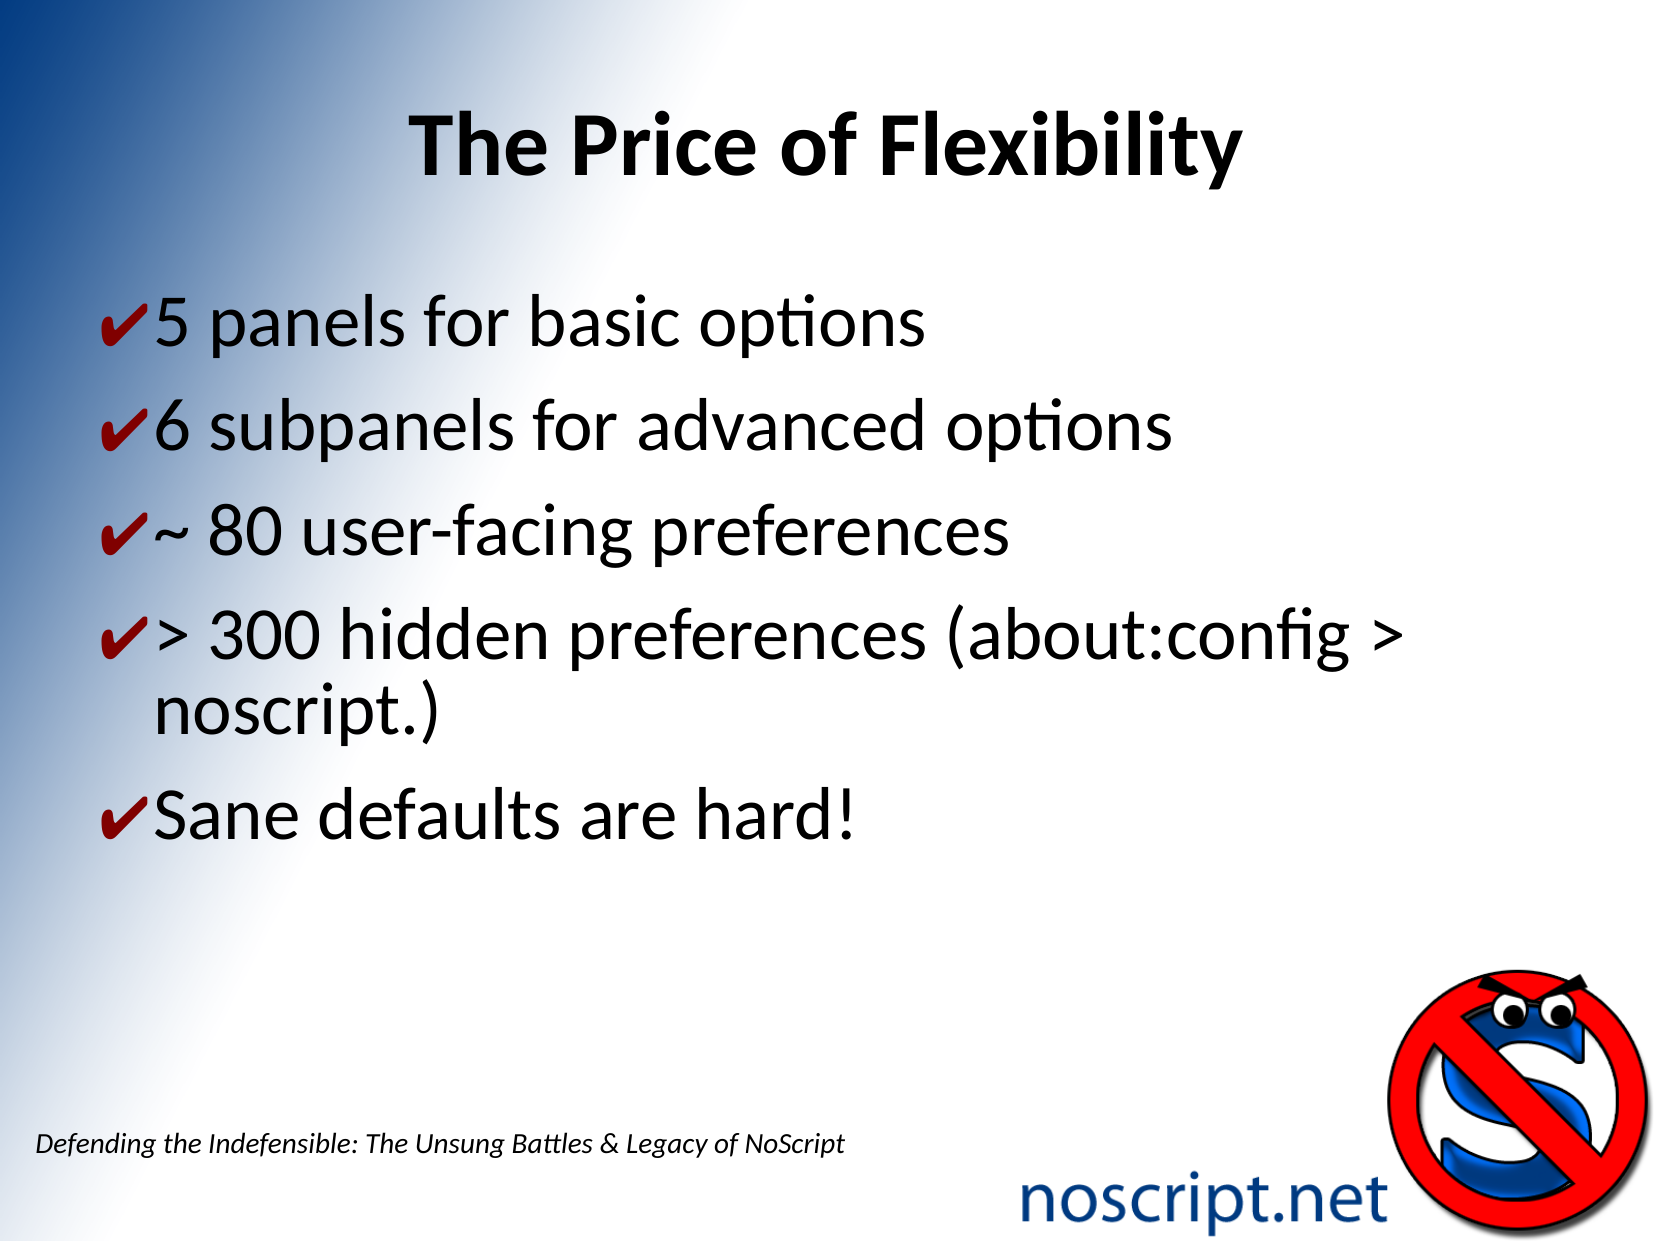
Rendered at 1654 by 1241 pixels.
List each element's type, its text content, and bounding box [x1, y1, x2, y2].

title The Price of Flexibility [82, 49, 1571, 257]
list 5 panels for basic options 6 subpanels for advanced options ~ 80 user-facing preferences > 300 hidden preferences (about:config > noscript.) Sane defaults are hard! [82, 290, 1571, 1010]
picture [0, 0, 1654, 1241]
